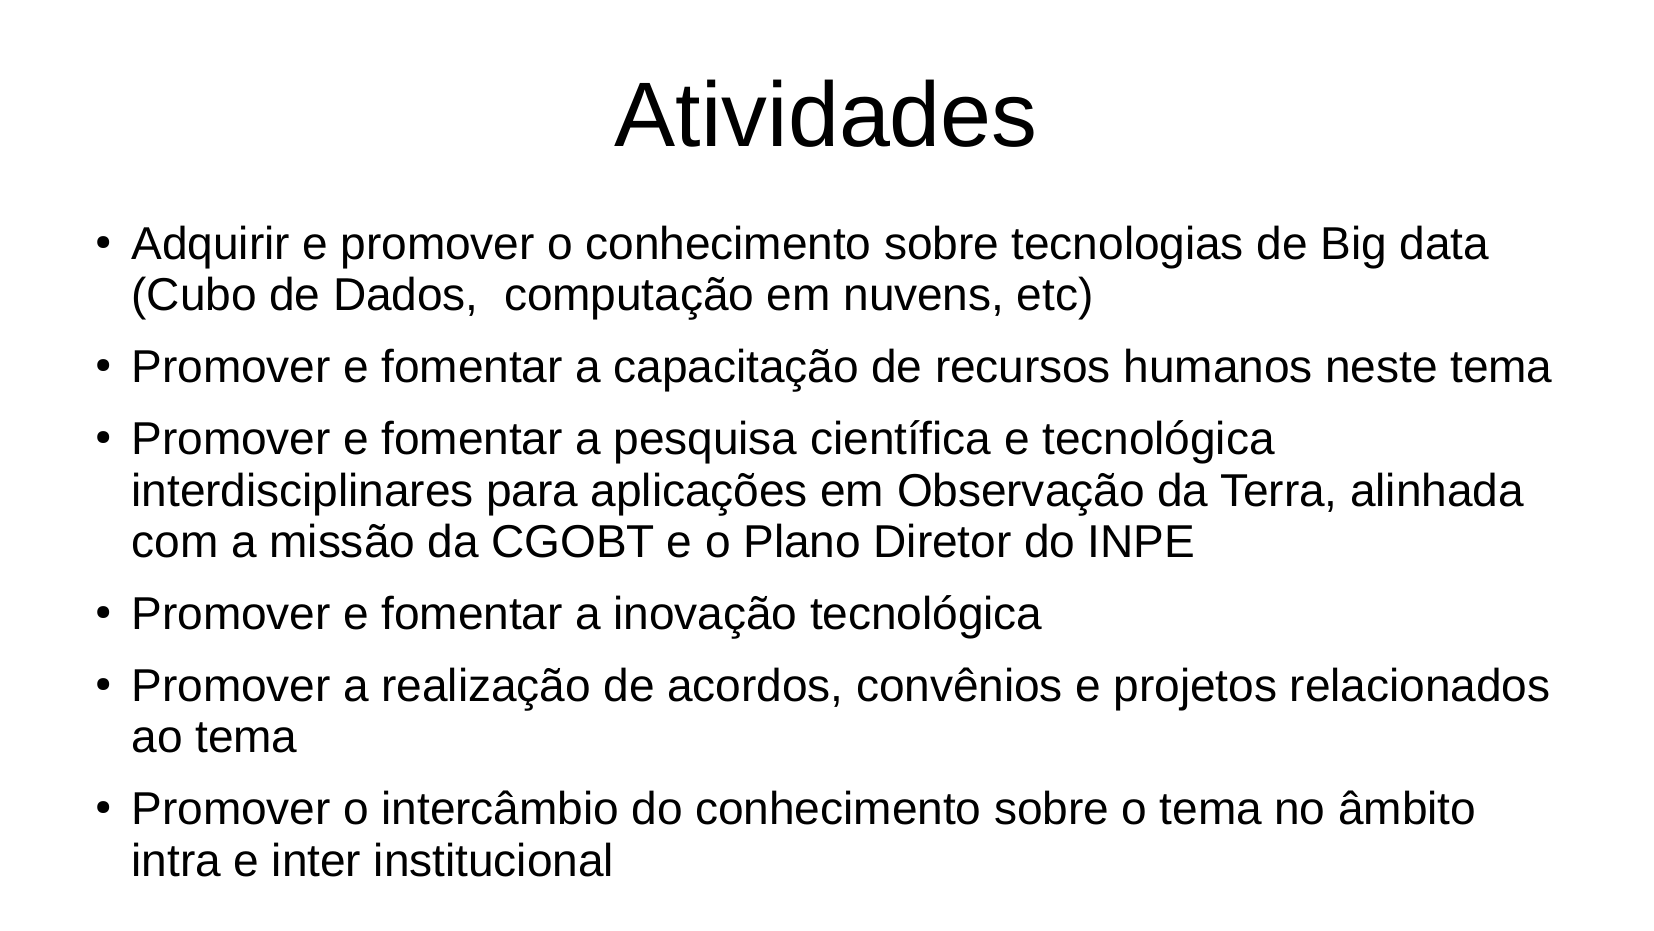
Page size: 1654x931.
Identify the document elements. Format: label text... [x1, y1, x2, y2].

title Atividades [82, 37, 1571, 193]
list Adquirir e promover o conhecimento sobre tecnologias de Big data (Cubo de Dados, computação em nuvens, etc) Promover e fomentar a capacitação de recursos humanos neste tema Promover e fomentar a pesquisa científica e tecnológica interdisciplinares para aplicações em Observação da Terra, alinhada com a missão da CGOBT e o Plano Diretor do INPE Promover e fomentar a inovação tecnológica Promover a realização de acordos, convênios e projetos relacionados ao tema Promover o intercâmbio do conhecimento sobre o tema no âmbito intra e inter institucional [82, 217, 1571, 898]
